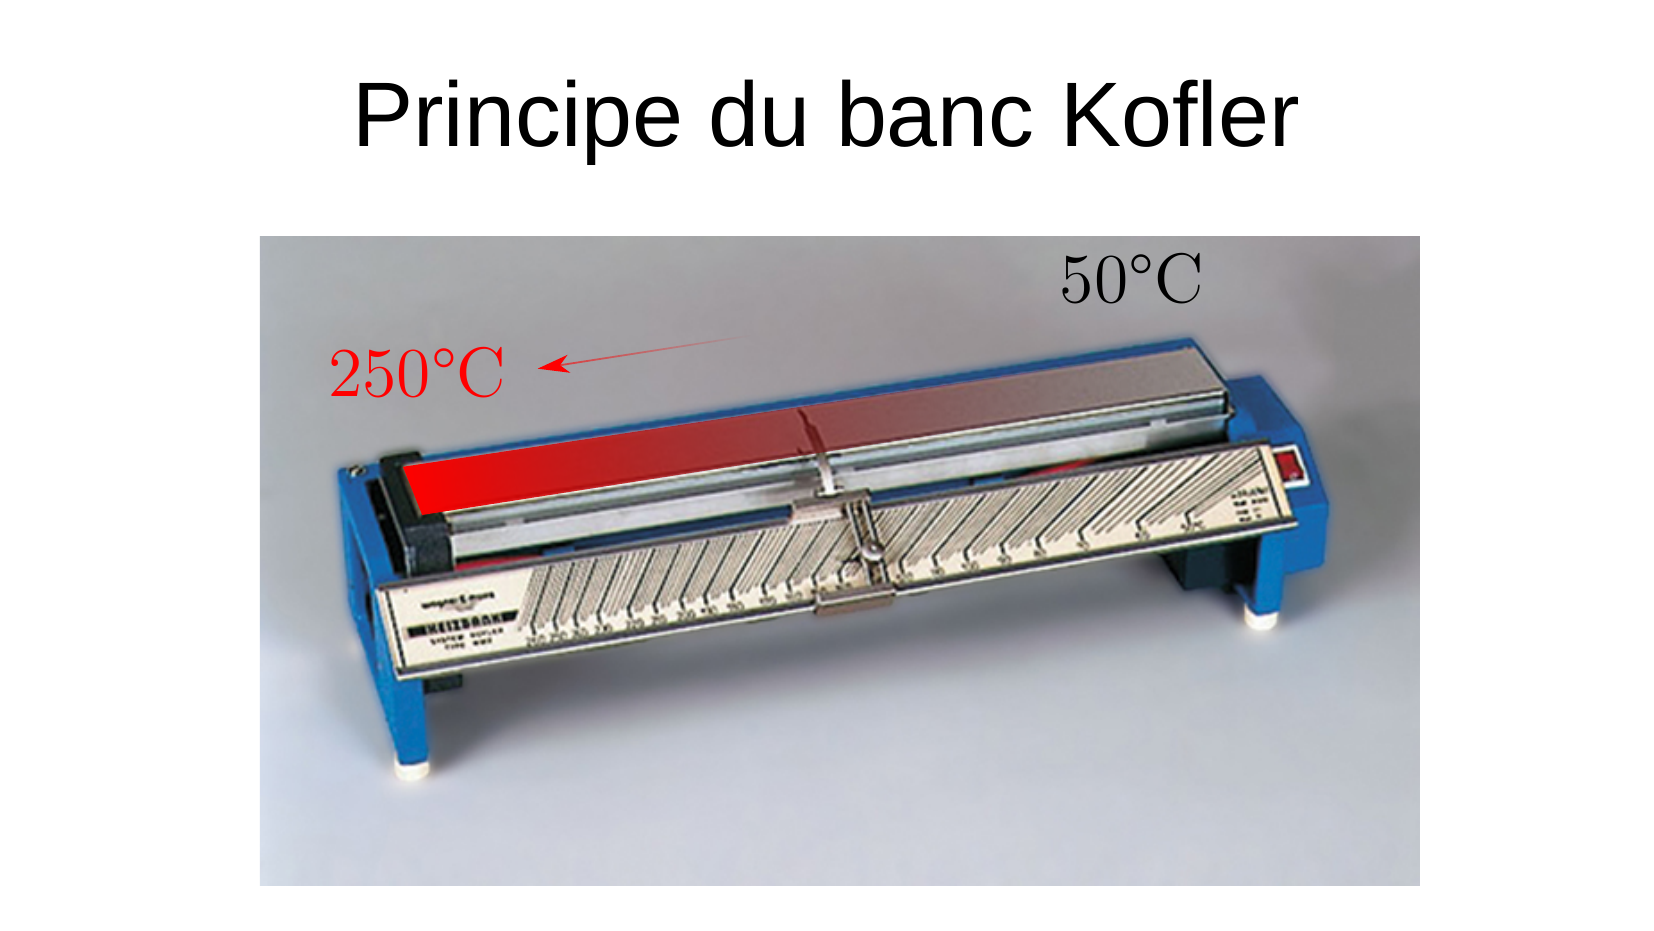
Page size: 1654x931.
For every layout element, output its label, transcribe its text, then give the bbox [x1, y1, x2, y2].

title Principe du banc Kofler [82, 37, 1571, 193]
picture [259, 236, 1421, 886]
